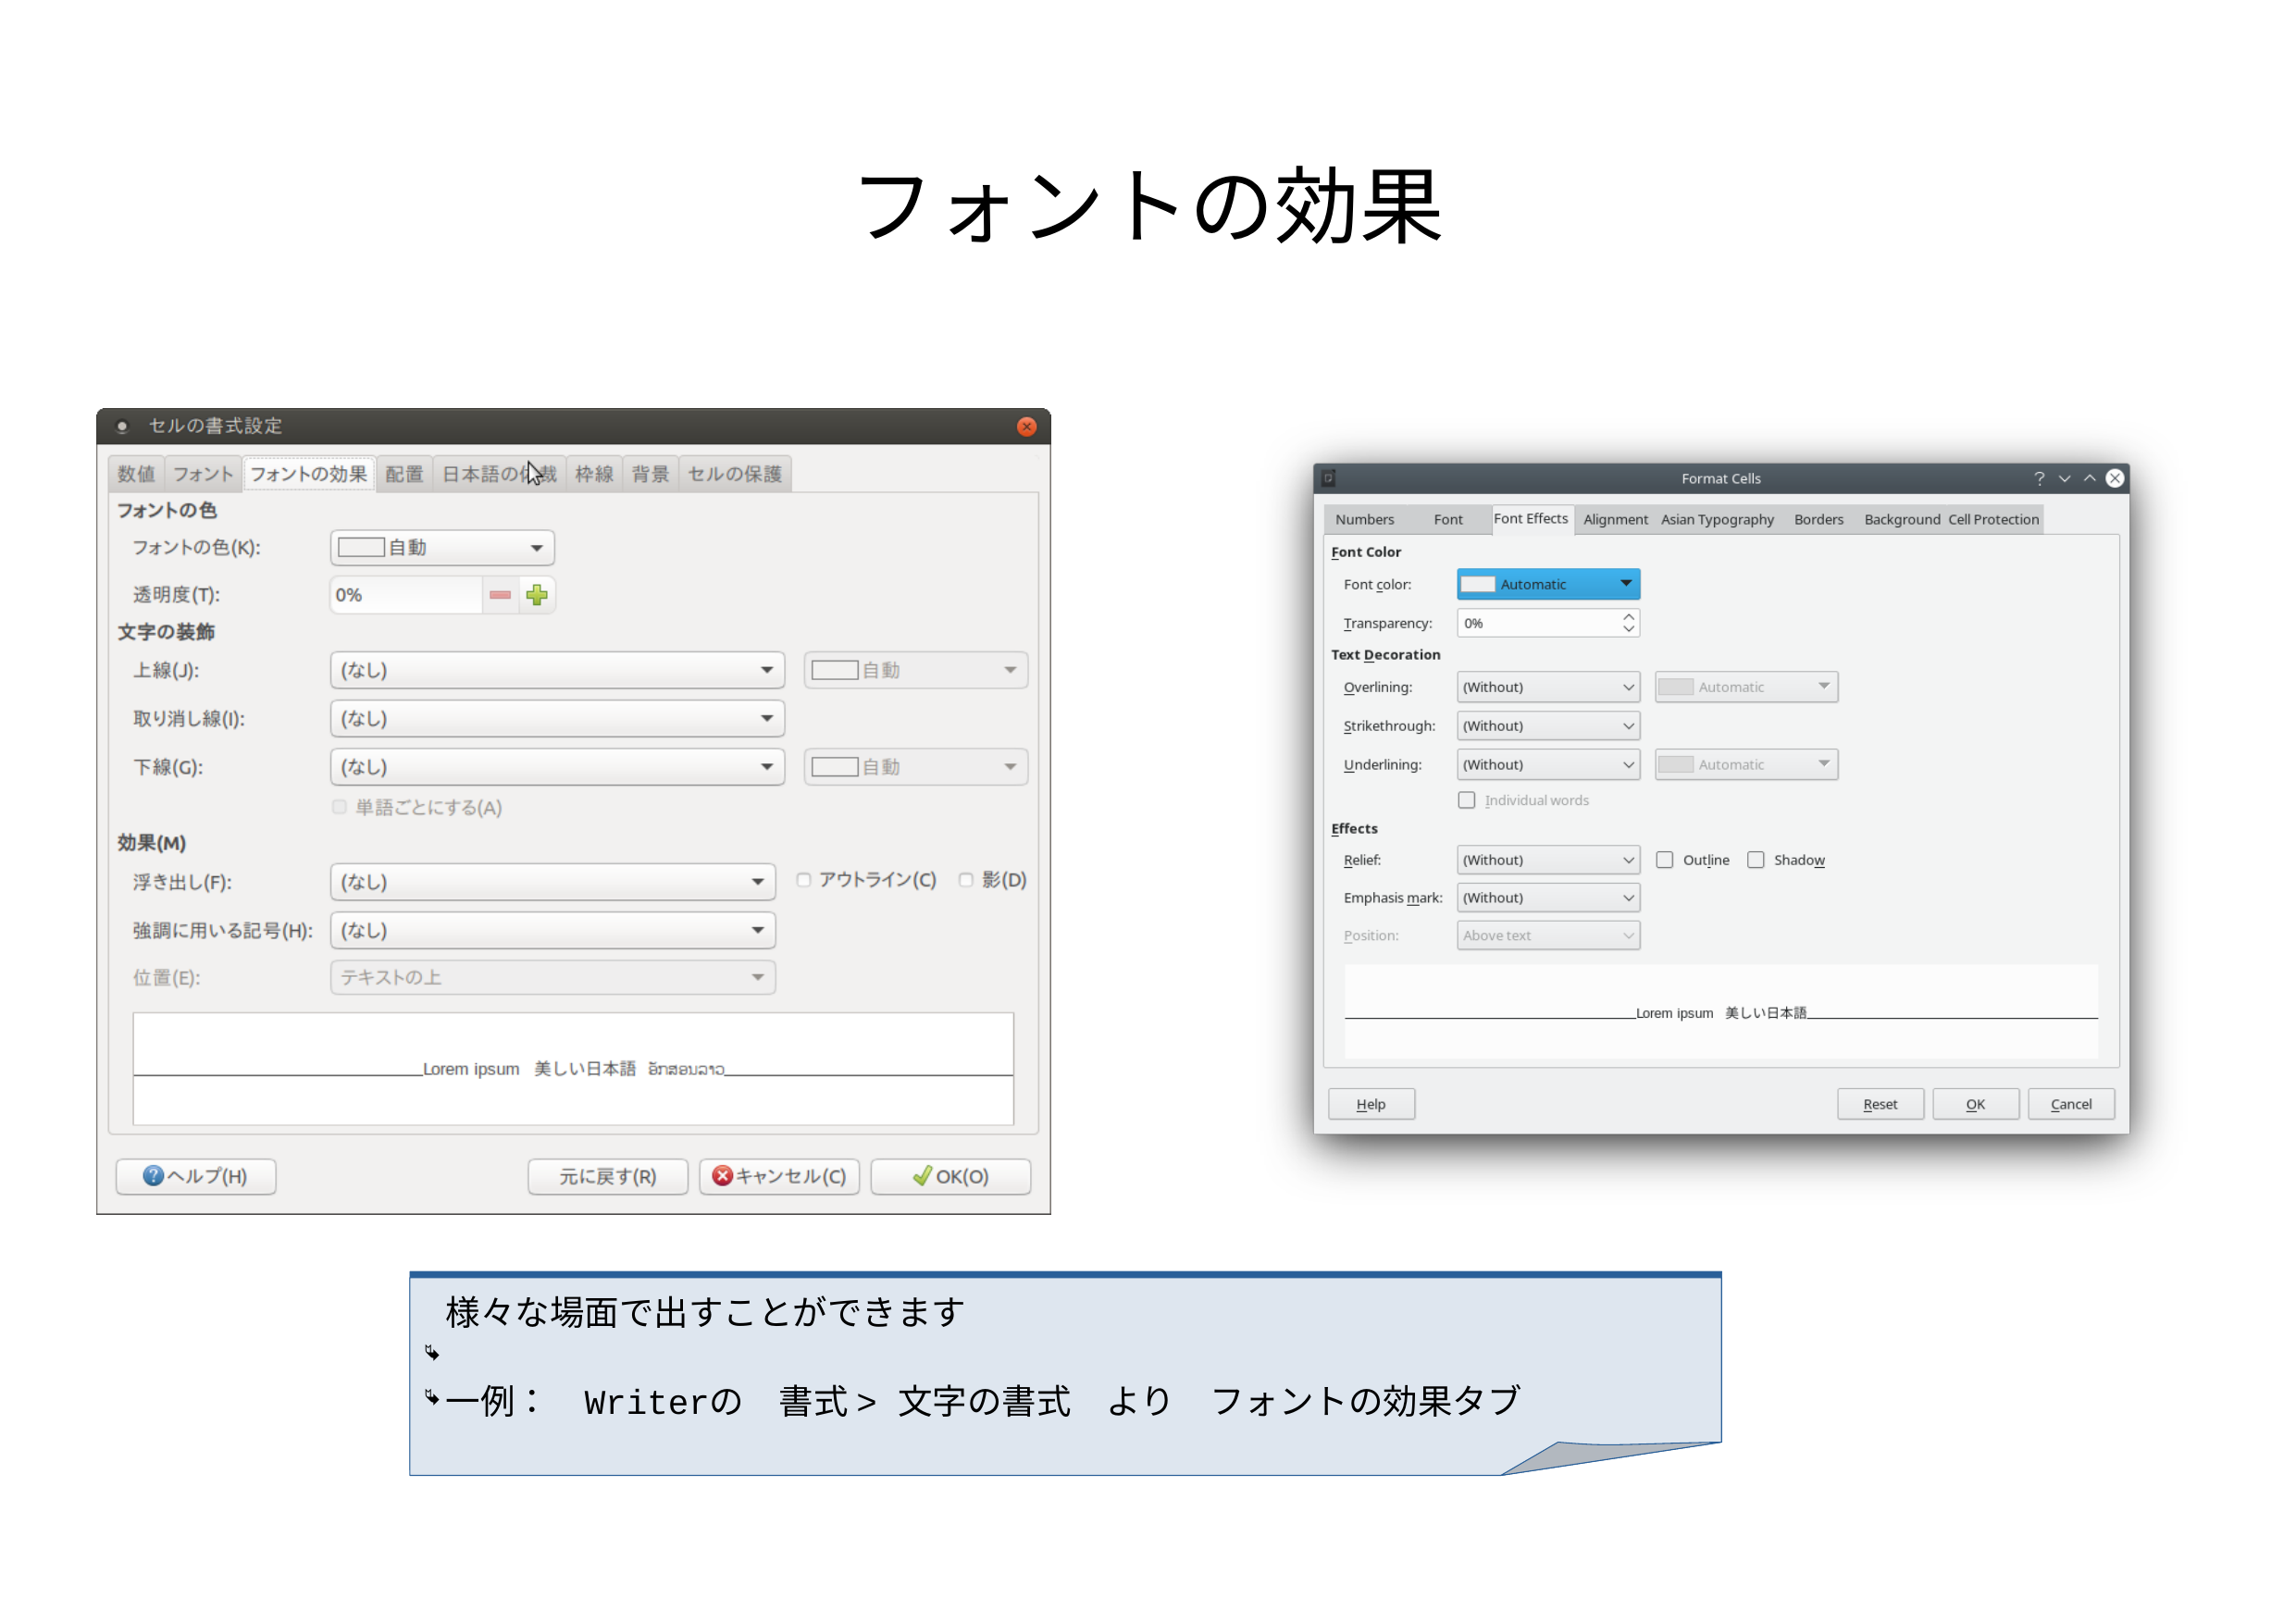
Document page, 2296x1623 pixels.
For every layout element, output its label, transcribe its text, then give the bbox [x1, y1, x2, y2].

text_box 様々な場面で出すことができます 一例： Writerの 書式 > 文字の書式 より フォントの効果タブ [409, 1277, 1722, 1476]
picture [96, 408, 1051, 1215]
picture [1246, 408, 2198, 1215]
title フォントの効果 [115, 64, 2181, 336]
